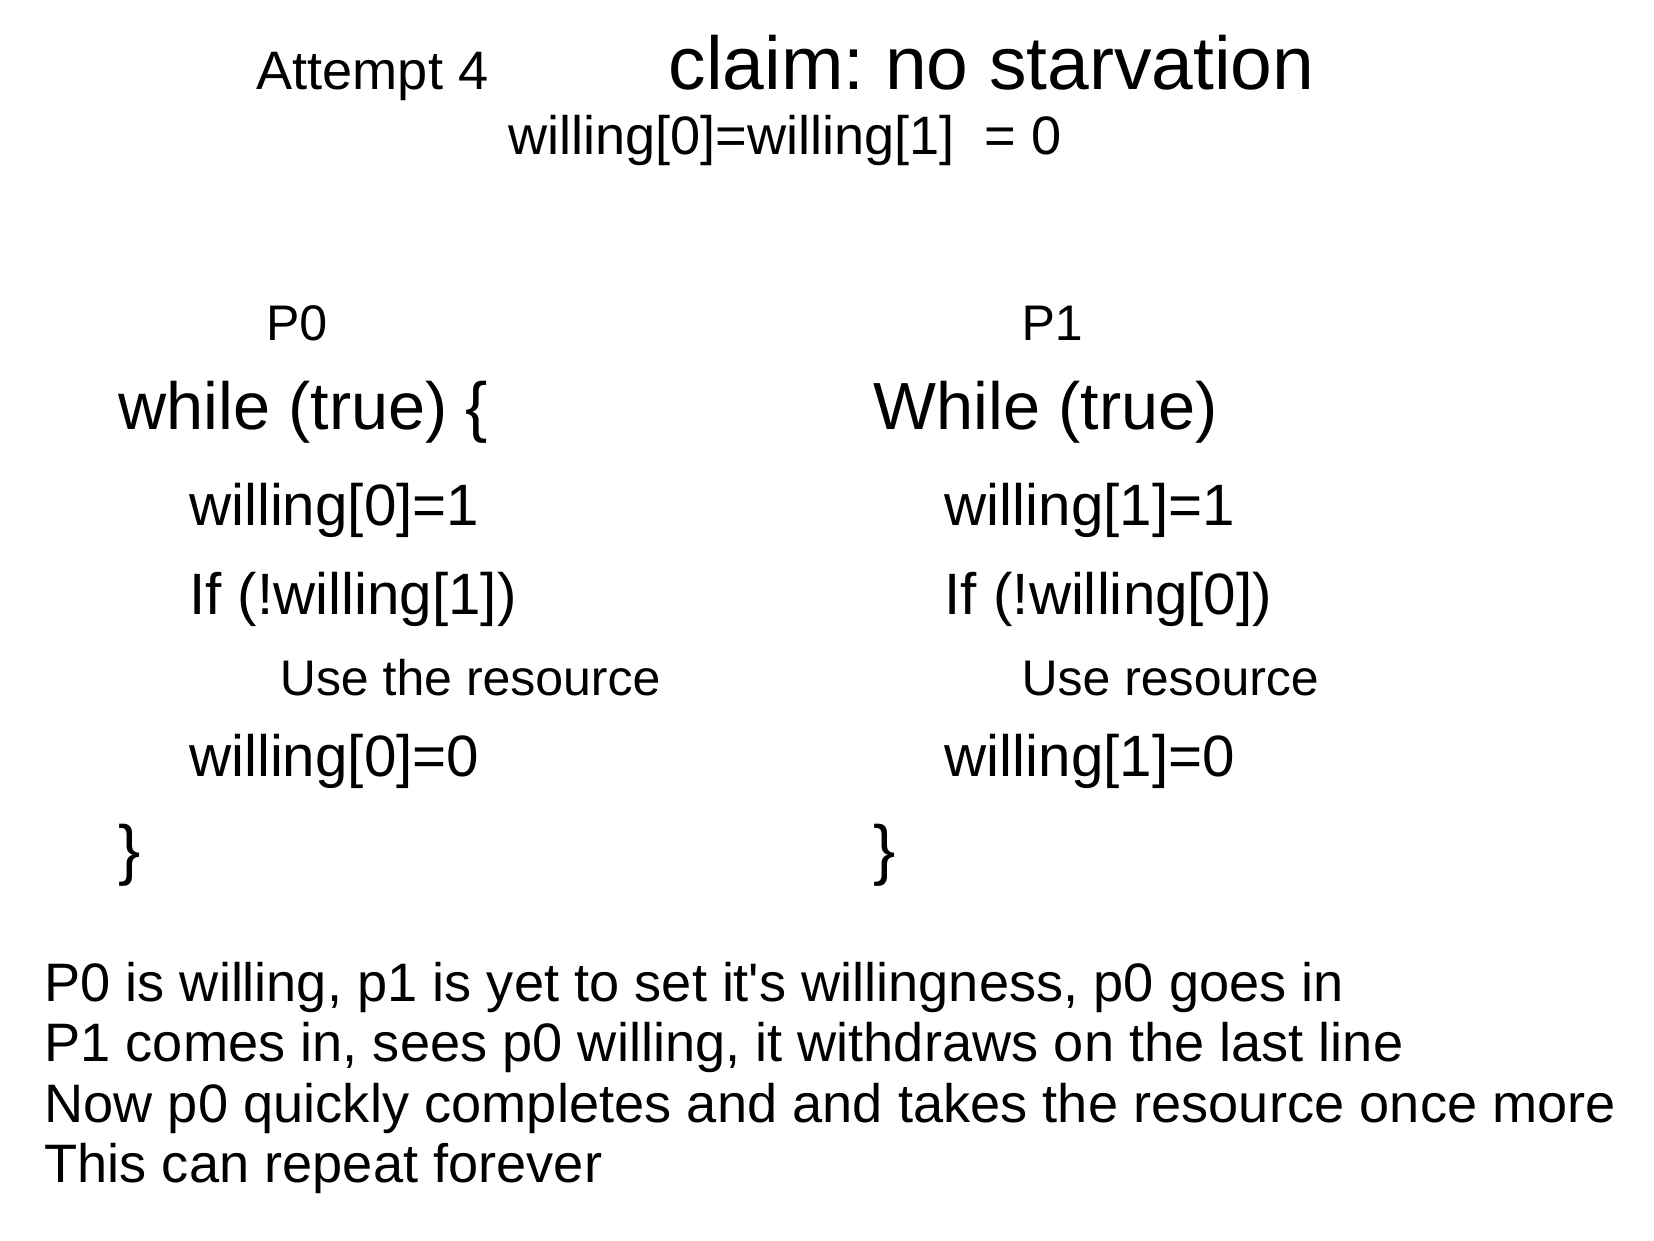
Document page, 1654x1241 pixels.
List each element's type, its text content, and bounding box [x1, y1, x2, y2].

list P1 While (true) willing[1]=1 If (!willing[0]) Use resource willing[1]=0 } [856, 295, 1583, 944]
list P0 while (true) { willing[0]=1 If (!willing[1]) Use the resource willing[0]=0 } [100, 295, 827, 944]
text_box P0 is willing, p1 is yet to set it's willingness, p0 goes in P1 comes in, sees p0 willing, it withdraws on the last line Now p0 quickly completes and and takes the resource once more This can repeat forever [29, 944, 1632, 1229]
title Attempt 4 claim: no starvation willing[0]=willing[1] = 0 [0, 3, 1571, 246]
